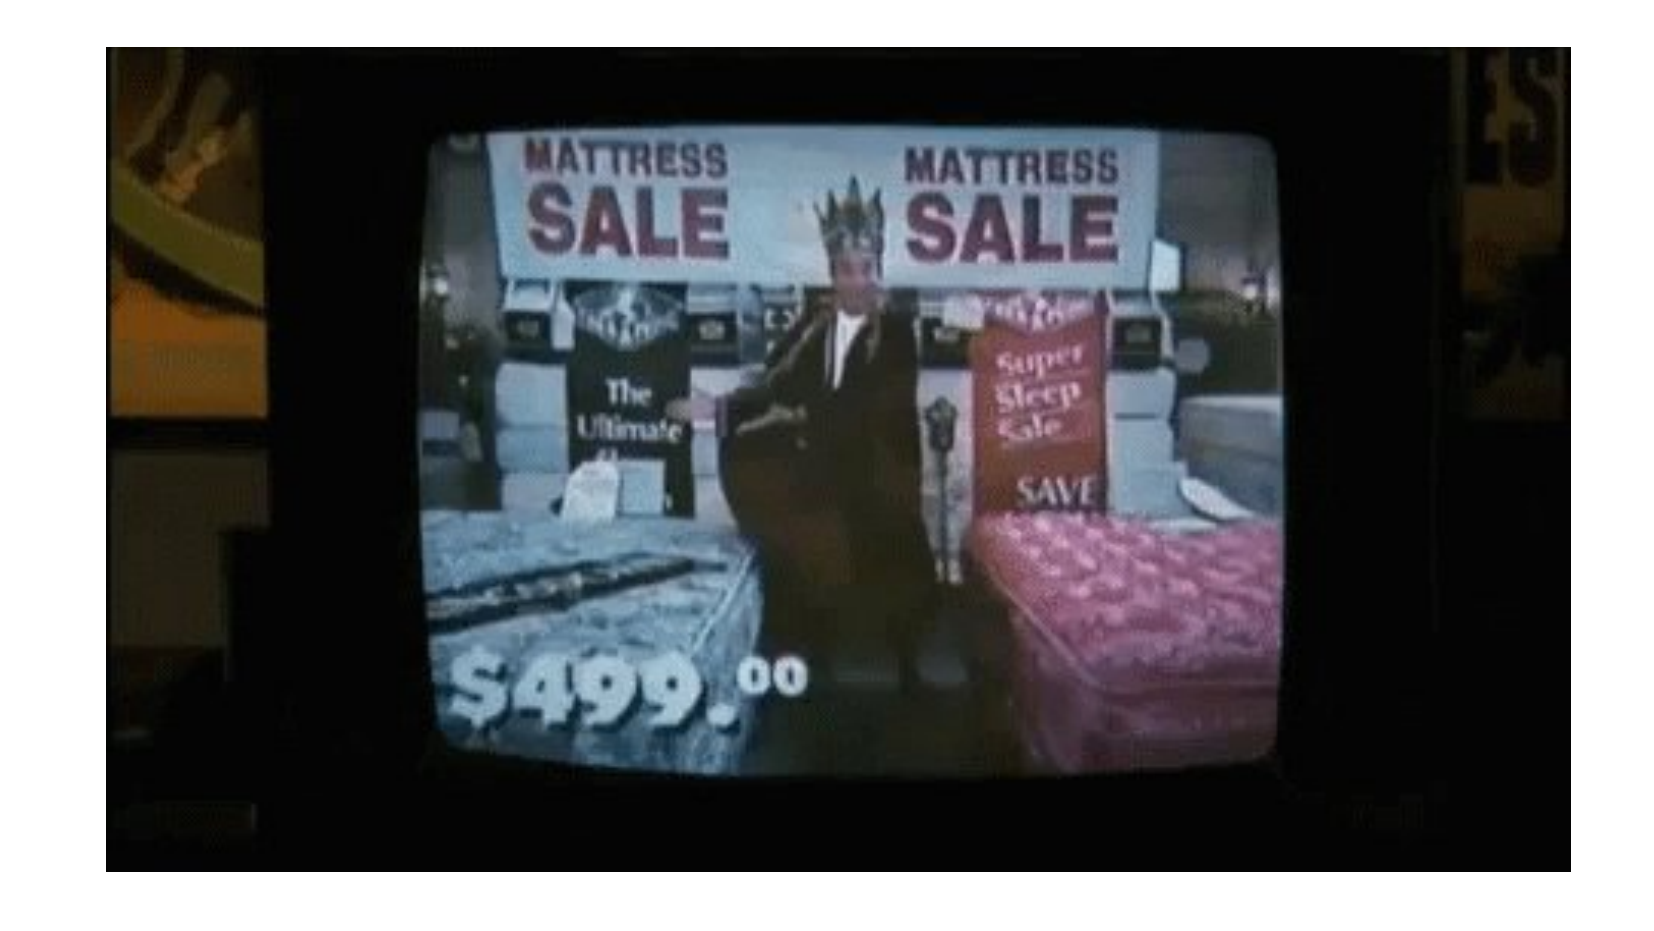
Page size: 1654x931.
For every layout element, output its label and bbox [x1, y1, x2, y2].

picture [106, 47, 1571, 872]
